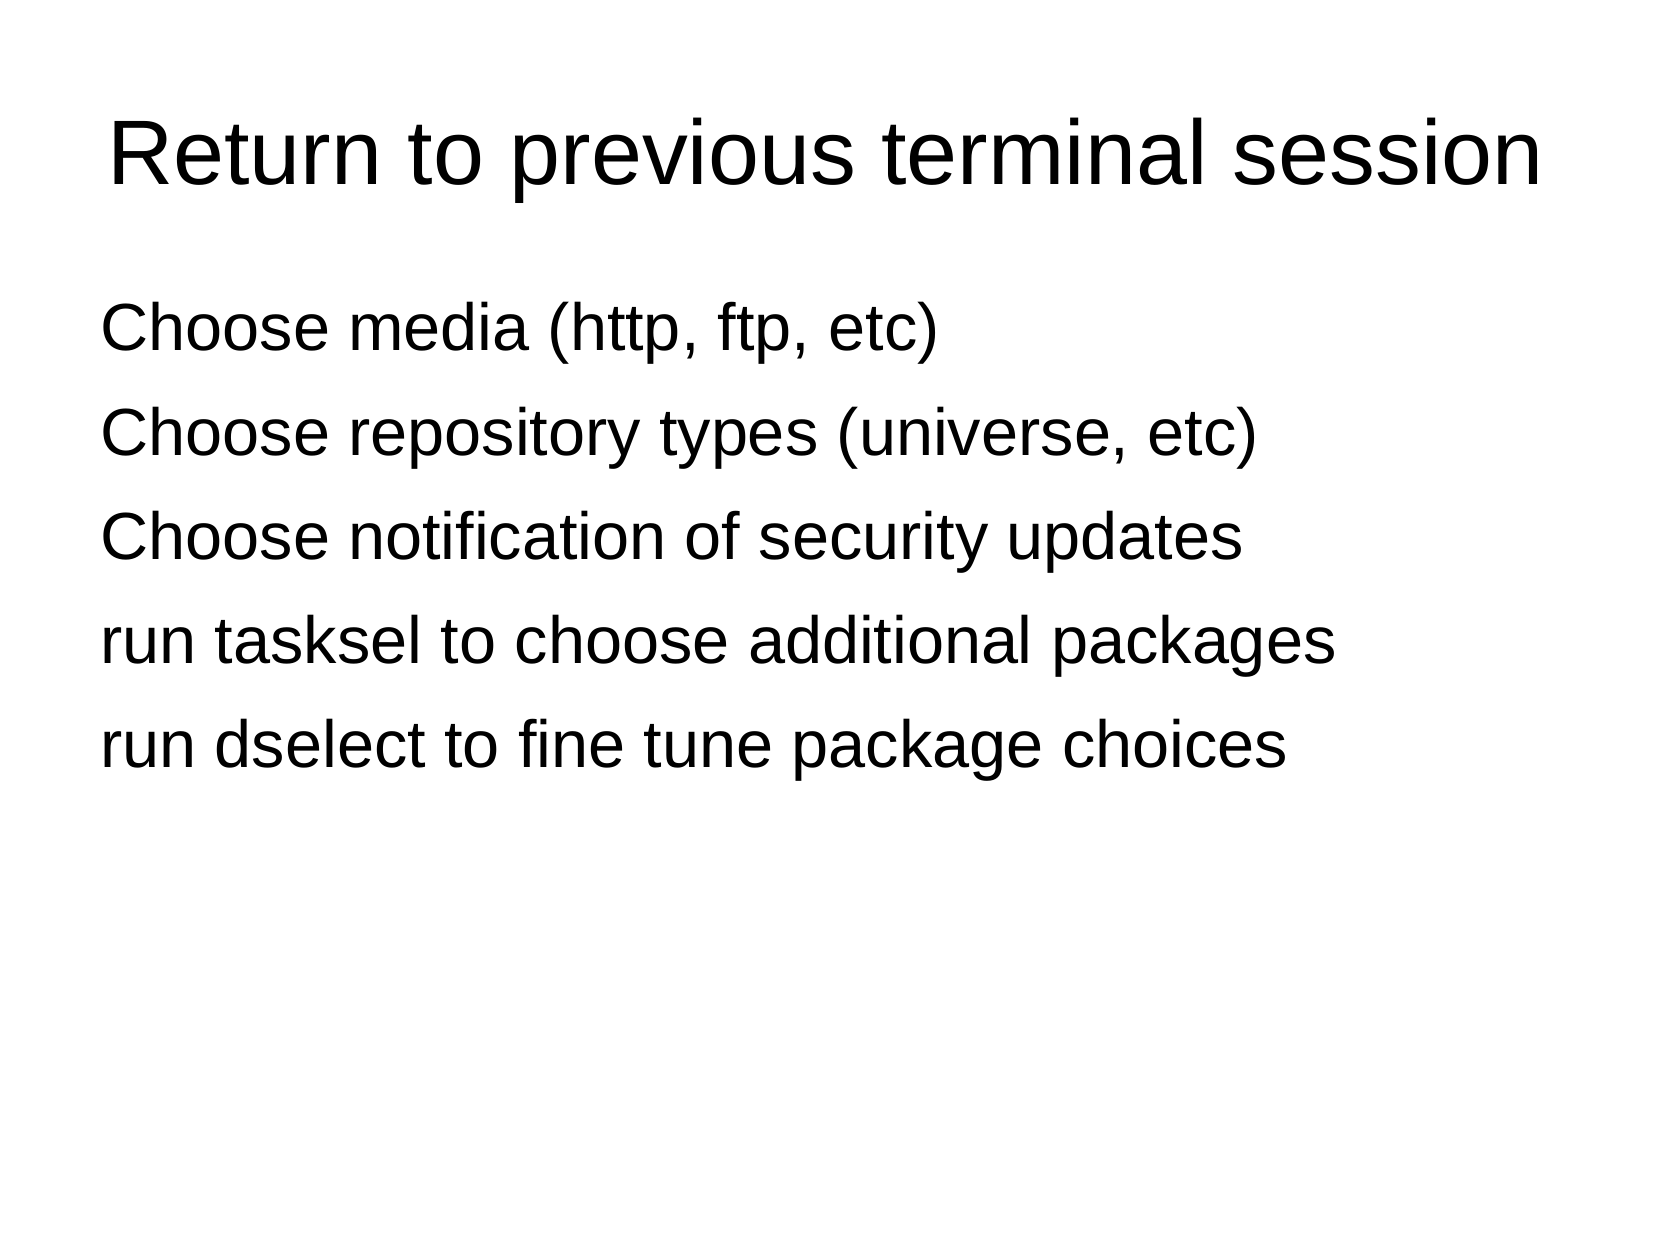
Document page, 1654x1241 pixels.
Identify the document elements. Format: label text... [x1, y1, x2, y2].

list Choose media (http, ftp, etc) Choose repository types (universe, etc) Choose notification of security updates run tasksel to choose additional packages run dselect to fine tune package choices [82, 290, 1571, 1109]
title Return to previous terminal session [82, 49, 1571, 257]
